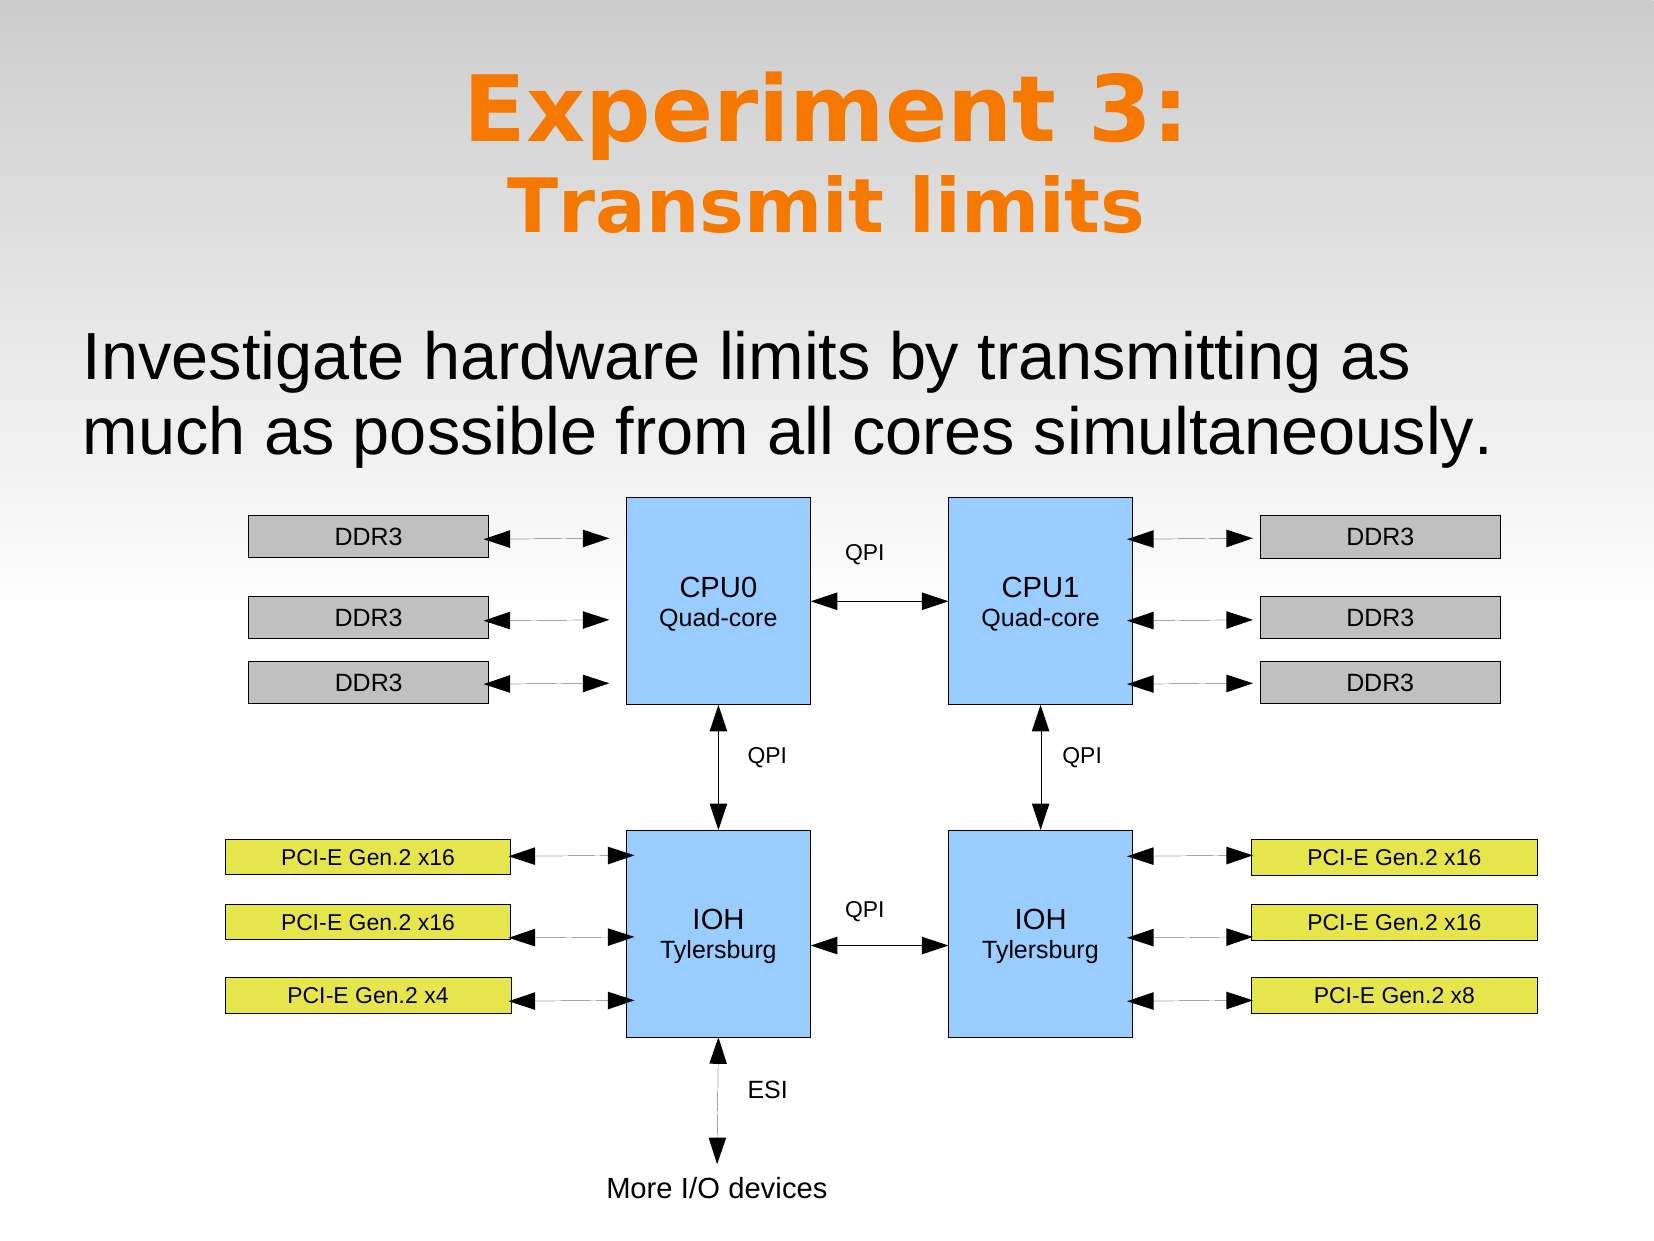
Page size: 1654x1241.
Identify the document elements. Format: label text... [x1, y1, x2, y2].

text_box DDR3 [1260, 596, 1501, 639]
text_box PCI-E Gen.2 x4 [225, 977, 512, 1014]
text_box More I/O devices [520, 1164, 914, 1238]
text_box QPI [933, 947, 946, 952]
text_box CPU0 Quad-core [626, 508, 811, 705]
text_box DDR3 [248, 661, 489, 704]
text_box DDR3 [1260, 515, 1501, 559]
text_box IOH Tylersburg [626, 830, 811, 1038]
text_box Investigate hardware limits by transmitting as much as possible from all cores simultaneously. [82, 279, 1571, 508]
text_box QPI [830, 889, 946, 945]
text_box PCI-E Gen.2 x16 [225, 839, 511, 875]
text_box DDR3 [1260, 661, 1501, 704]
text_box QPI [830, 532, 946, 595]
text_box IOH Tylersburg [948, 830, 1133, 1038]
text_box PCI-E Gen.2 x16 [225, 904, 511, 940]
text_box DDR3 [248, 515, 489, 558]
text_box CPU1 Quad-core [948, 508, 1133, 705]
text_box ESI [732, 1067, 849, 1134]
text_box PCI-E Gen.2 x16 [1251, 839, 1538, 876]
title Experiment 3: Transmit limits [82, 49, 1571, 257]
text_box QPI [1047, 735, 1163, 798]
text_box PCI-E Gen.2 x8 [1251, 977, 1538, 1014]
text_box PCI-E Gen.2 x16 [1251, 904, 1538, 941]
text_box DDR3 [248, 596, 489, 639]
text_box QPI [732, 735, 849, 798]
text_box QPI [838, 946, 921, 952]
